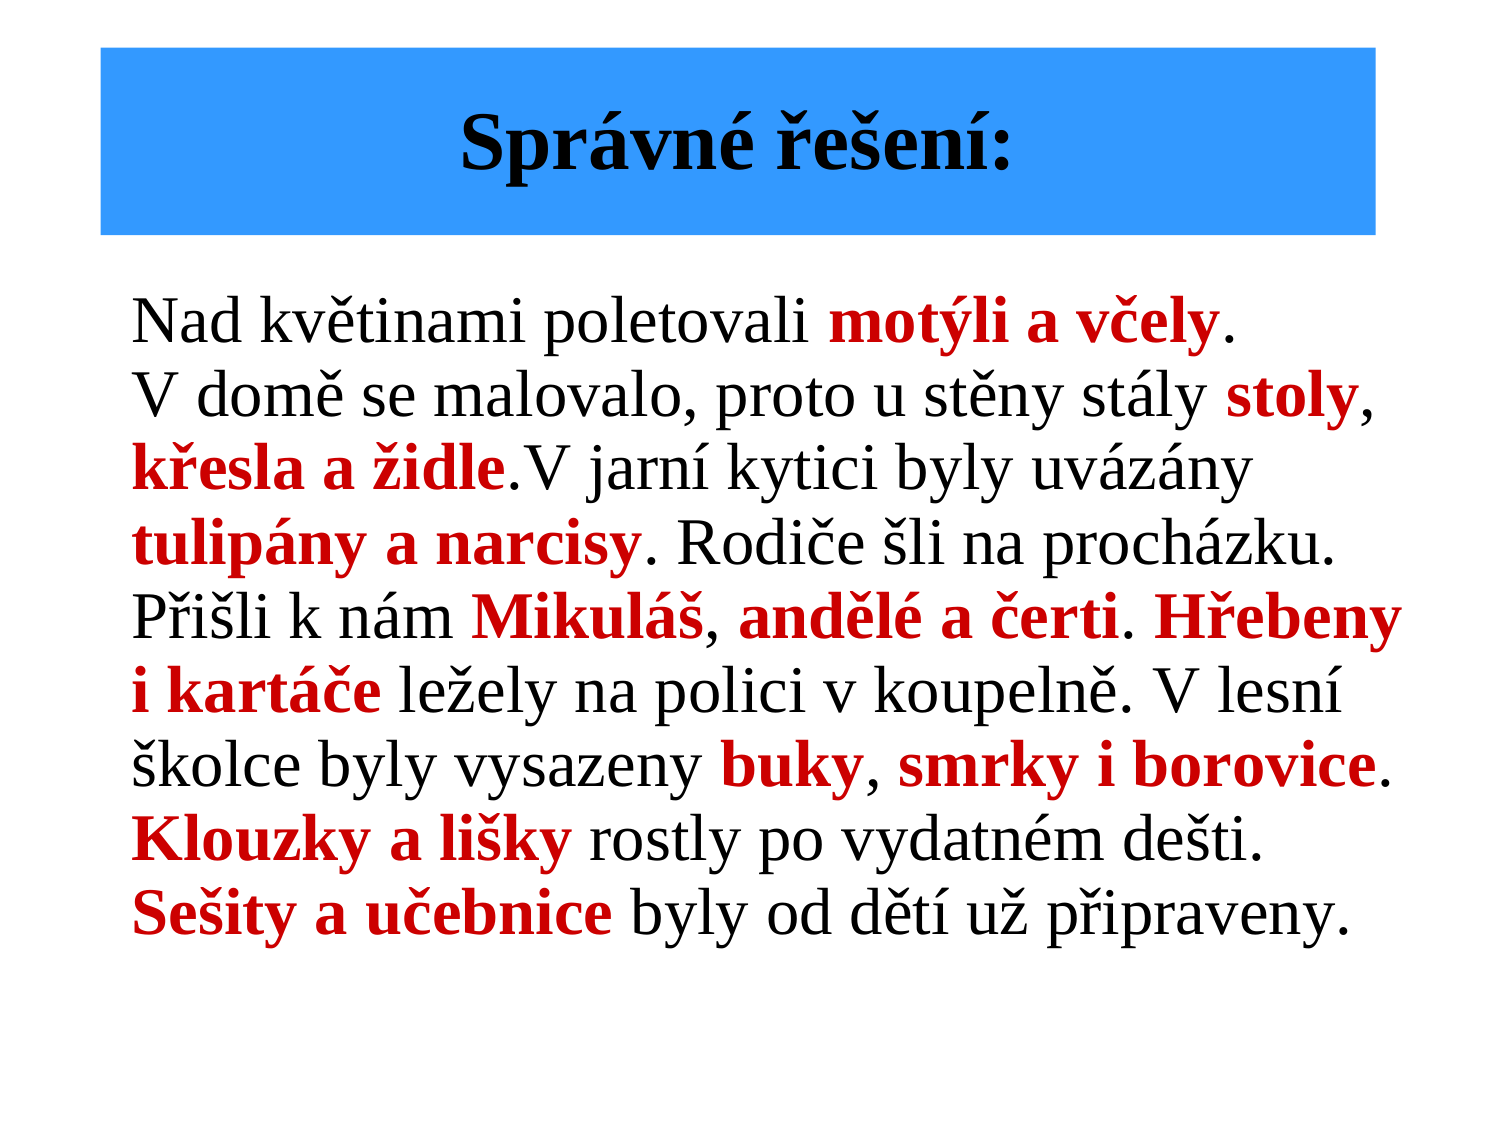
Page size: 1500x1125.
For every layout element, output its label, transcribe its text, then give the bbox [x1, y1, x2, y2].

list Nad květinami poletovali motýli a včely. V domě se malovalo, proto u stěny stály stoly, křesla a židle.V jarní kytici byly uvázány tulipány a narcisy. Rodiče šli na procházku. Přišli k nám Mikuláš, andělé a čerti. Hřebeny i kartáče ležely na polici v koupelně. V lesní školce byly vysazeny buky, smrky i borovice. Klouzky a lišky rostly po vydatném dešti. Sešity a učebnice byly od dětí už připraveny. [60, 274, 1428, 1053]
title Správné řešení: [100, 47, 1376, 236]
